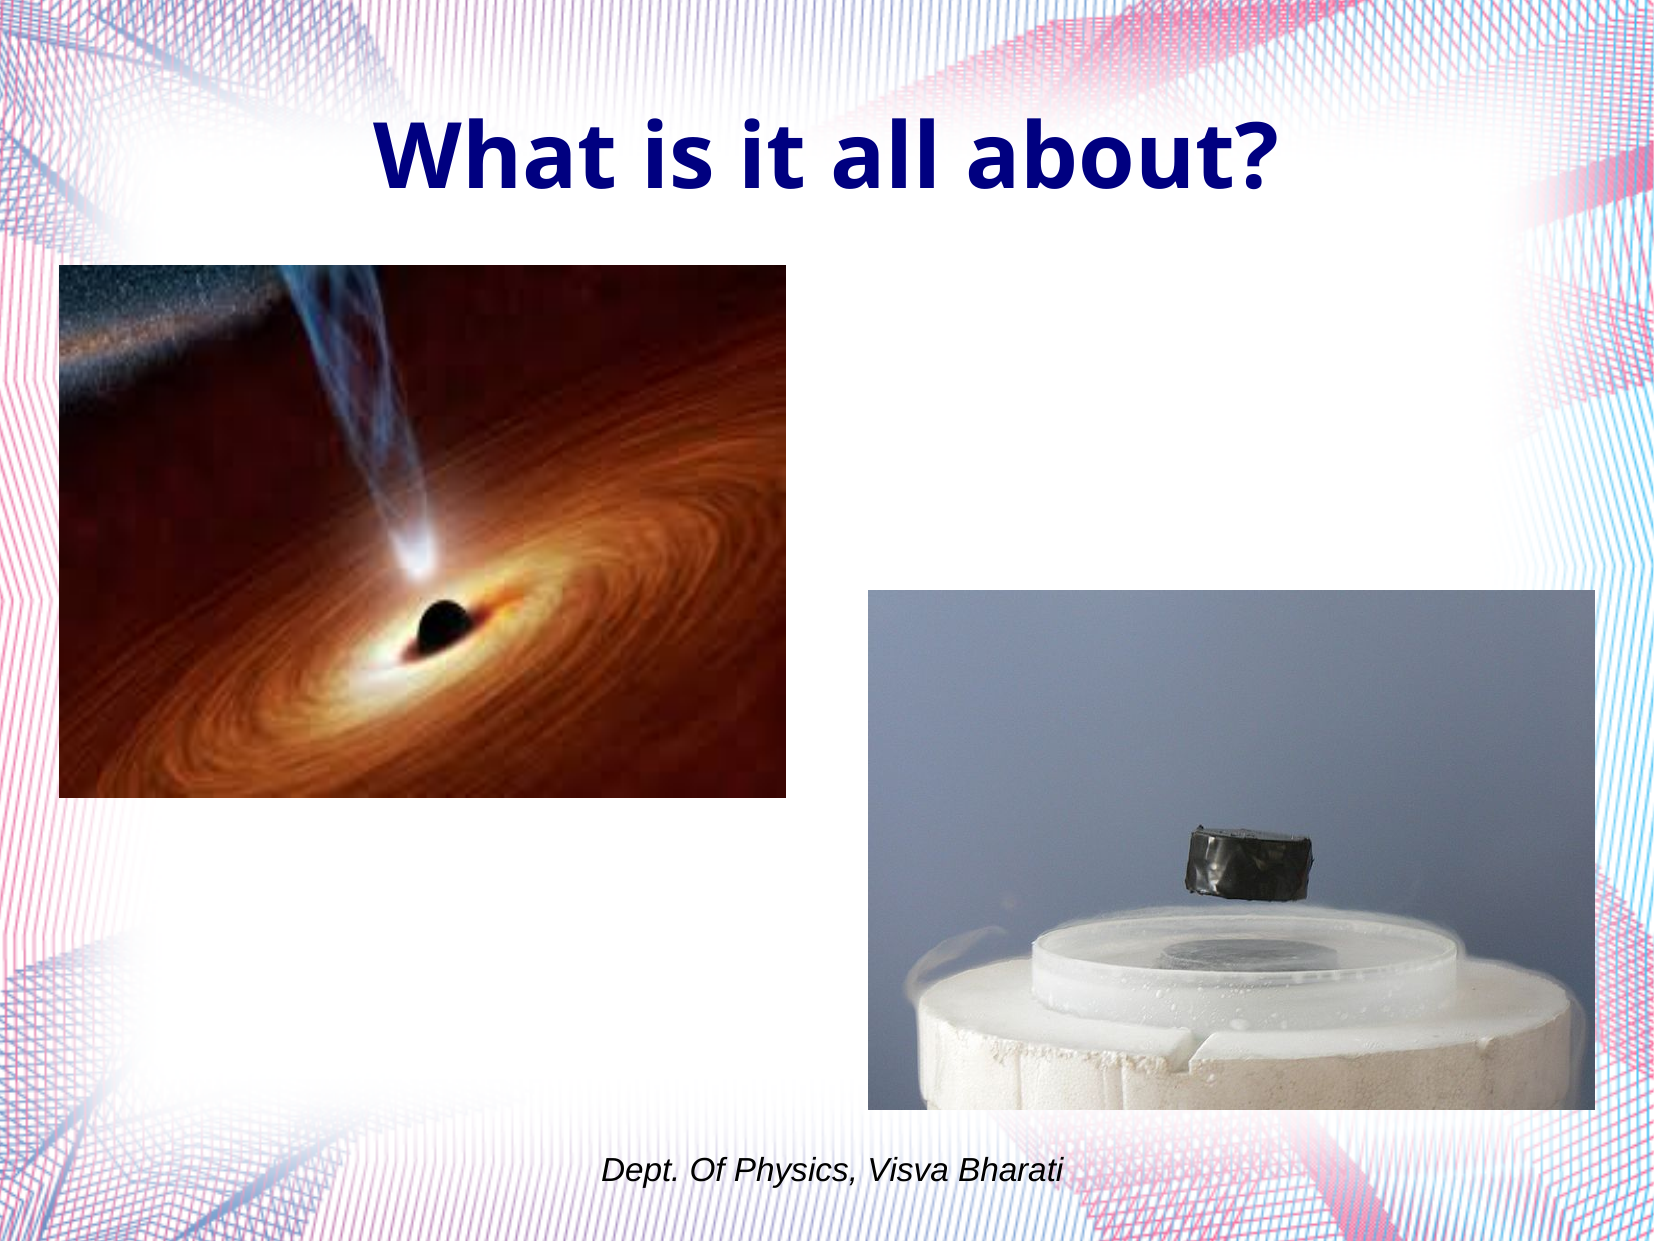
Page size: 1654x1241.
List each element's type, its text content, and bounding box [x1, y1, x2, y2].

picture [0, 0, 1654, 1241]
list Dept. Of Physics, Visva Bharati [295, 1151, 1300, 1211]
title What is it all about? [82, 49, 1571, 257]
